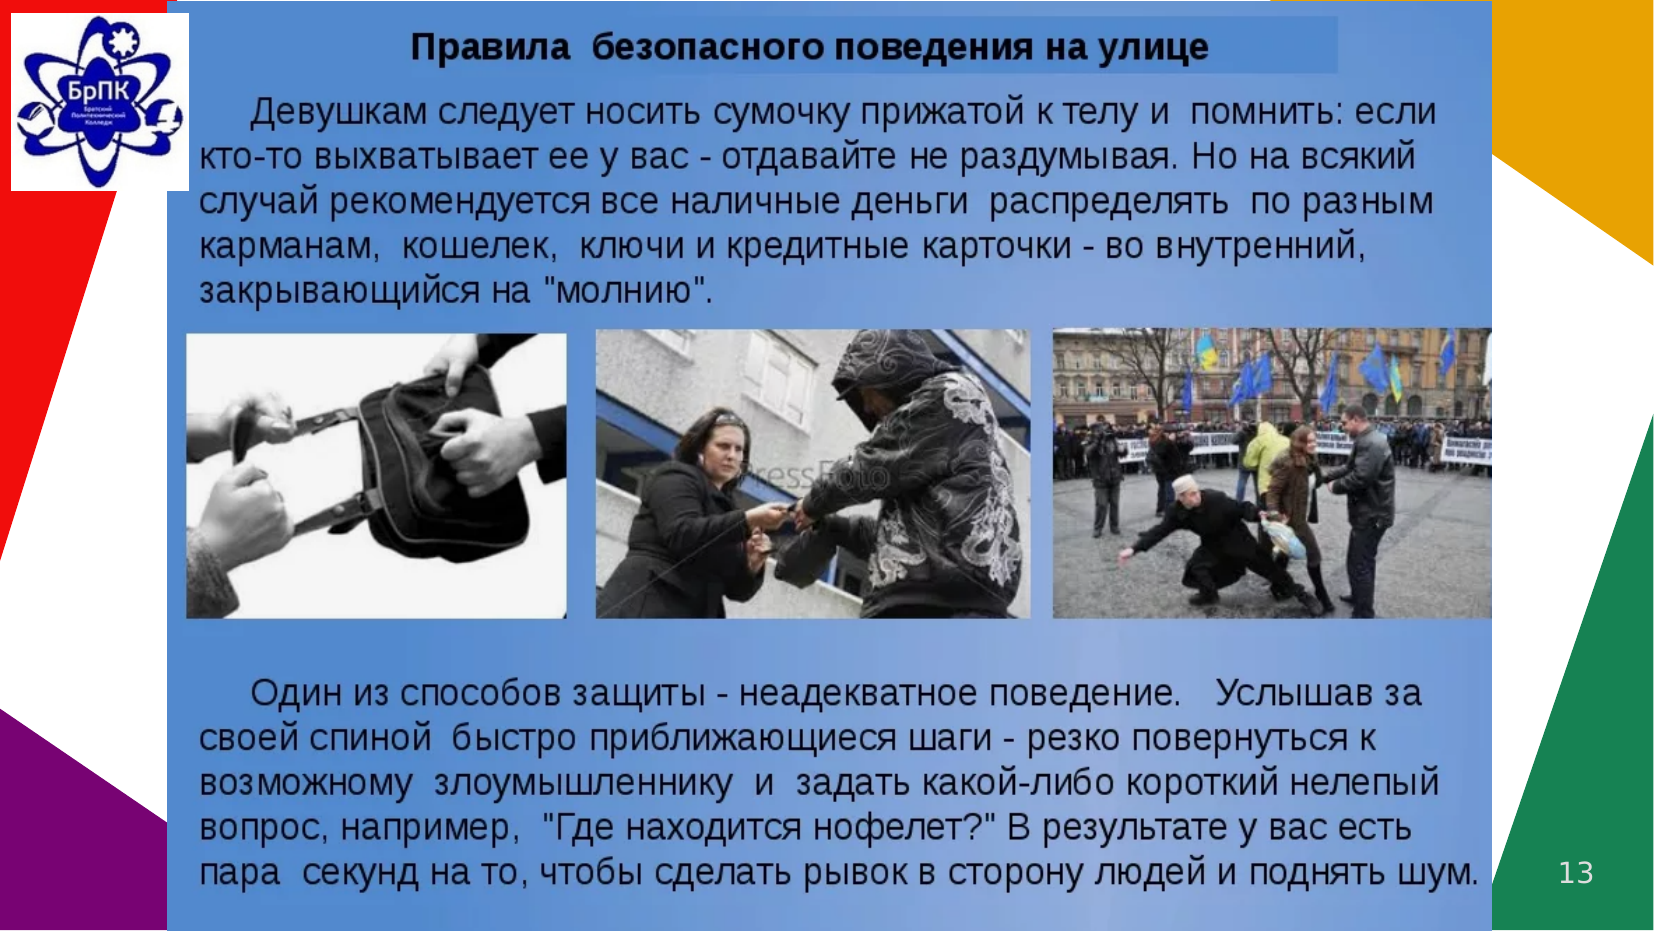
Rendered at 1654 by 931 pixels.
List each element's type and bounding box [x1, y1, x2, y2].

picture [11, 1, 1492, 931]
